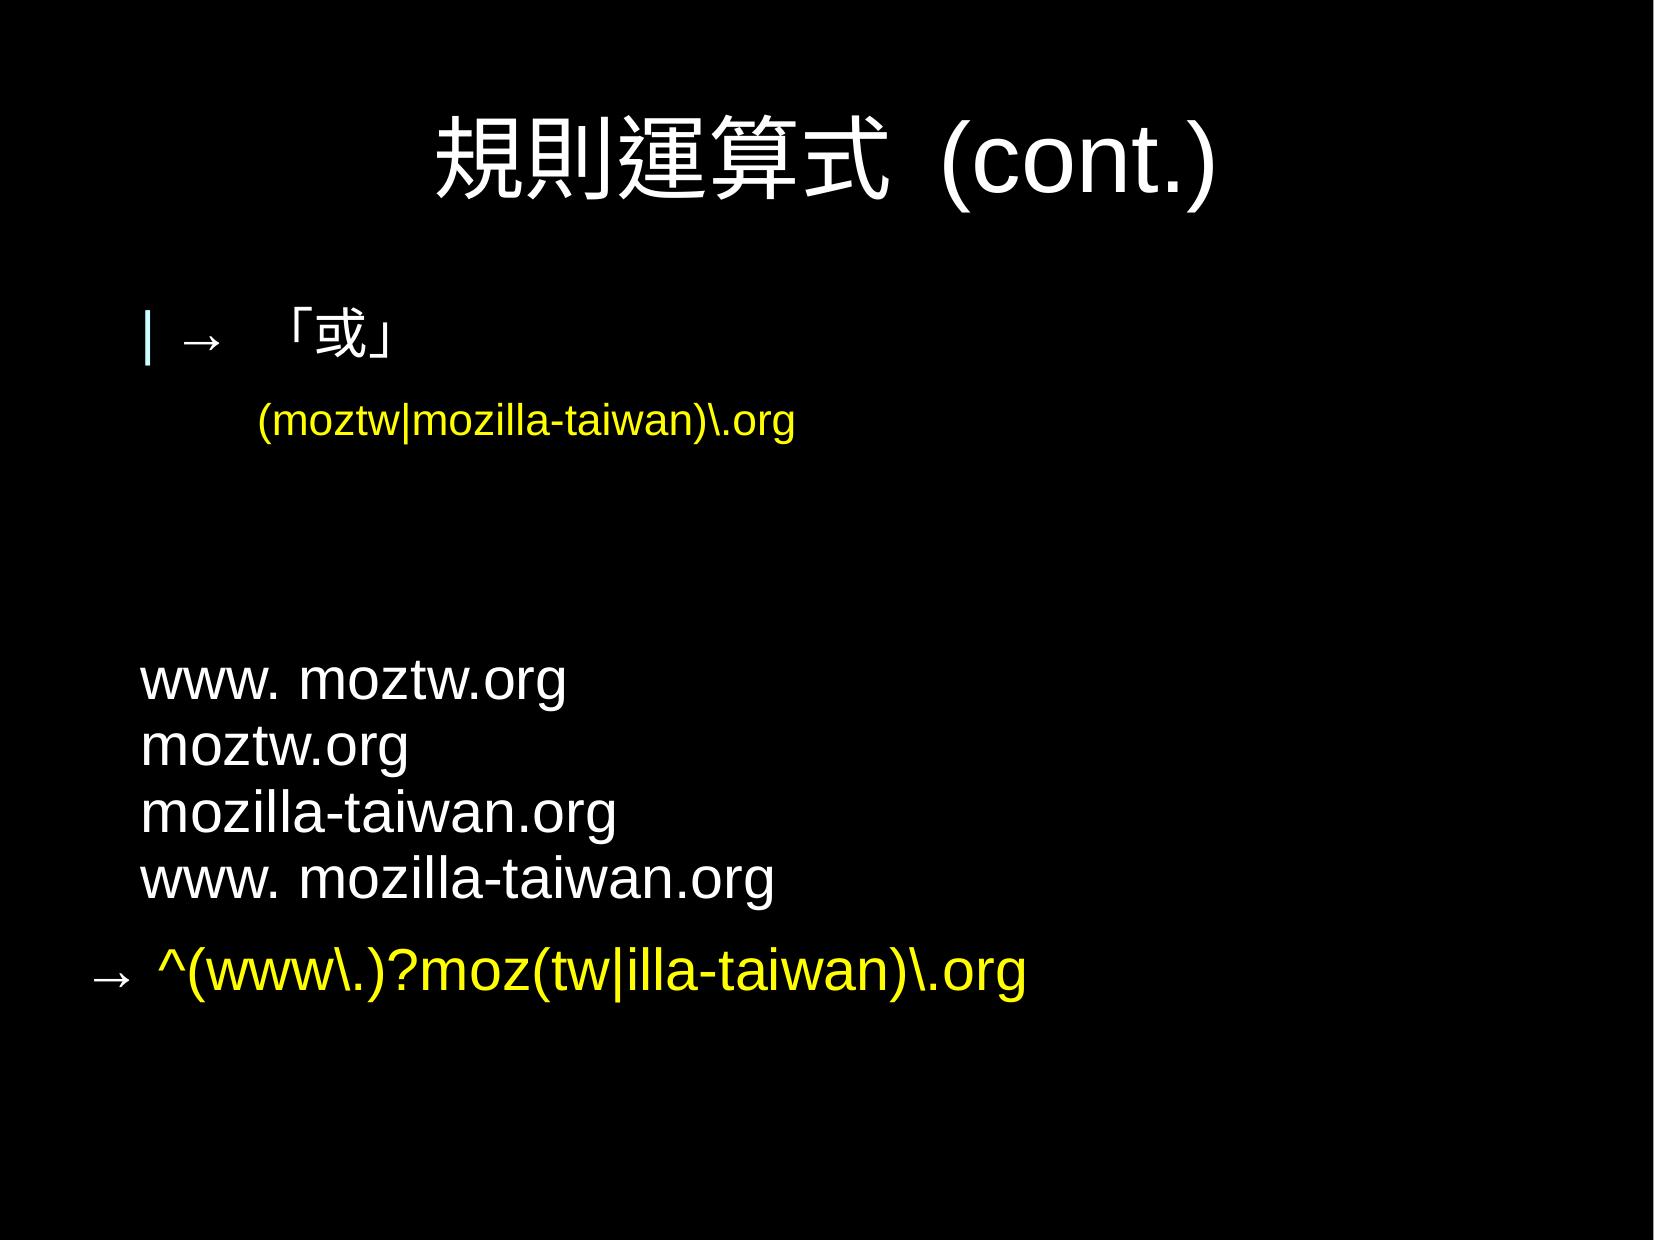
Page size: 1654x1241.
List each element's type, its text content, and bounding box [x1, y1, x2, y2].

list | → 「或」 (moztw|mozilla-taiwan)\.org www. moztw.org moztw.org mozilla-taiwan.org www. mozilla-taiwan.org → ^(www\.)?moz(tw|illa-taiwan)\.org [82, 290, 1571, 1010]
title 規則運算式 (cont.) [82, 49, 1571, 257]
